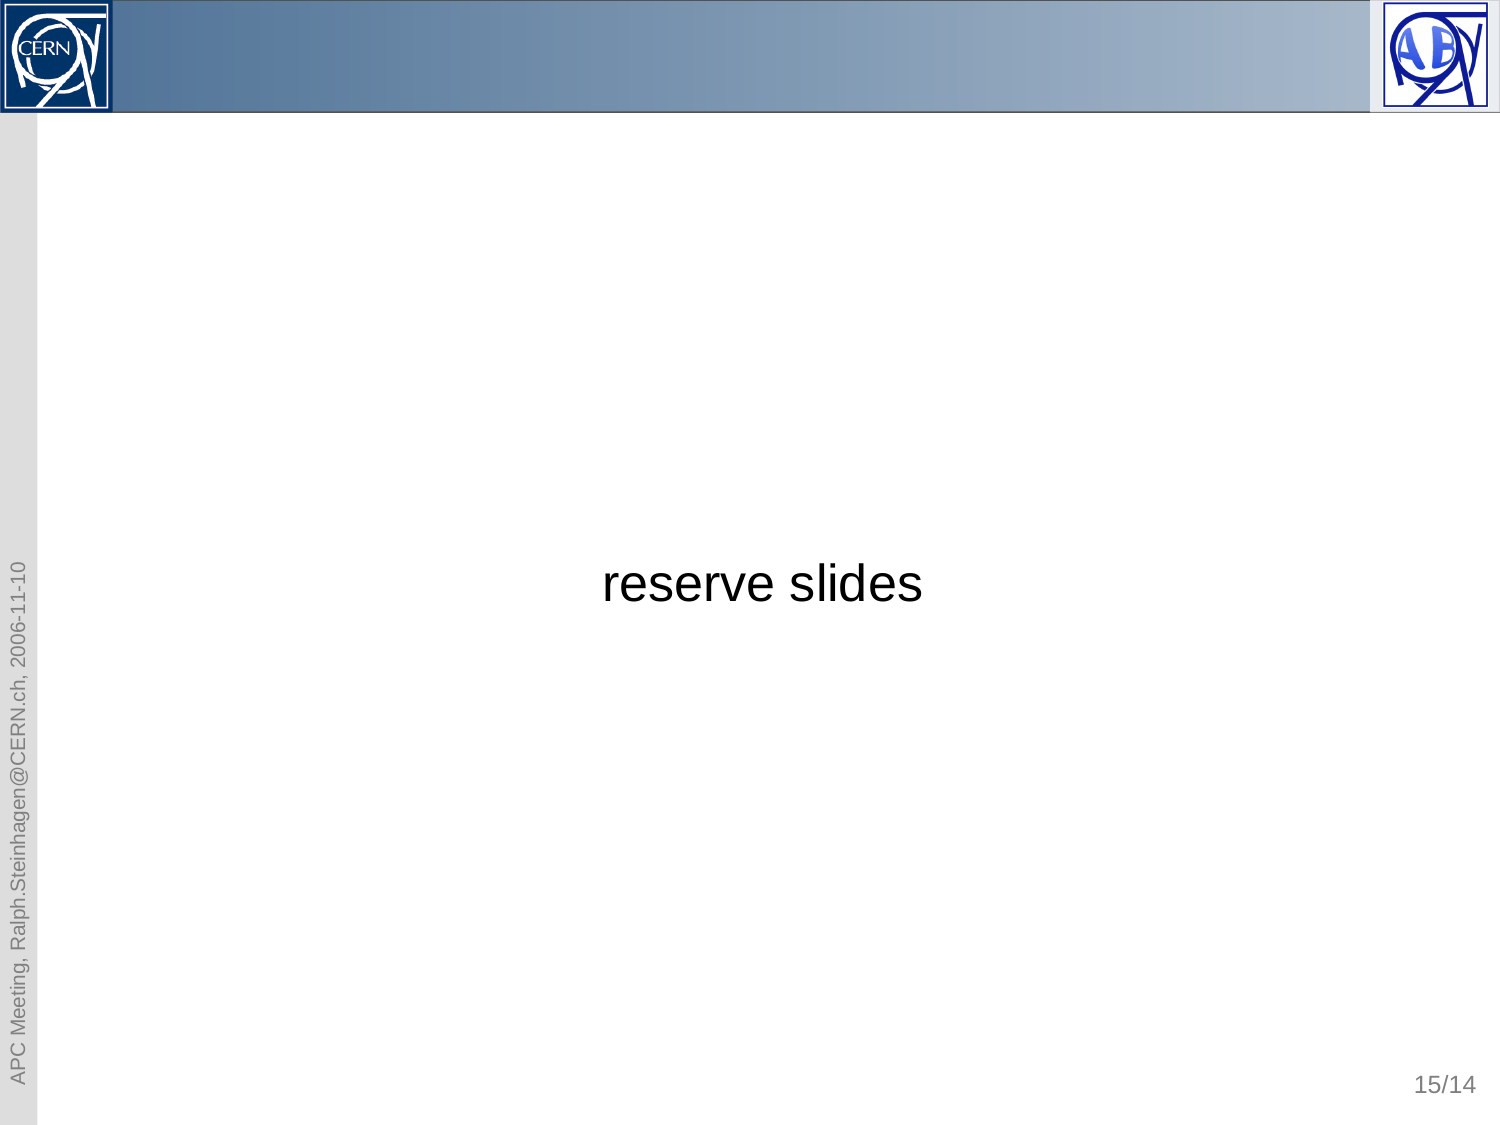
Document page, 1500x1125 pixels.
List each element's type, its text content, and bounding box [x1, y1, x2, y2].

picture [0, 0, 113, 113]
title [150, 0, 1201, 113]
subtitle reserve slides [87, 137, 1438, 1030]
picture [1382, 1, 1489, 108]
